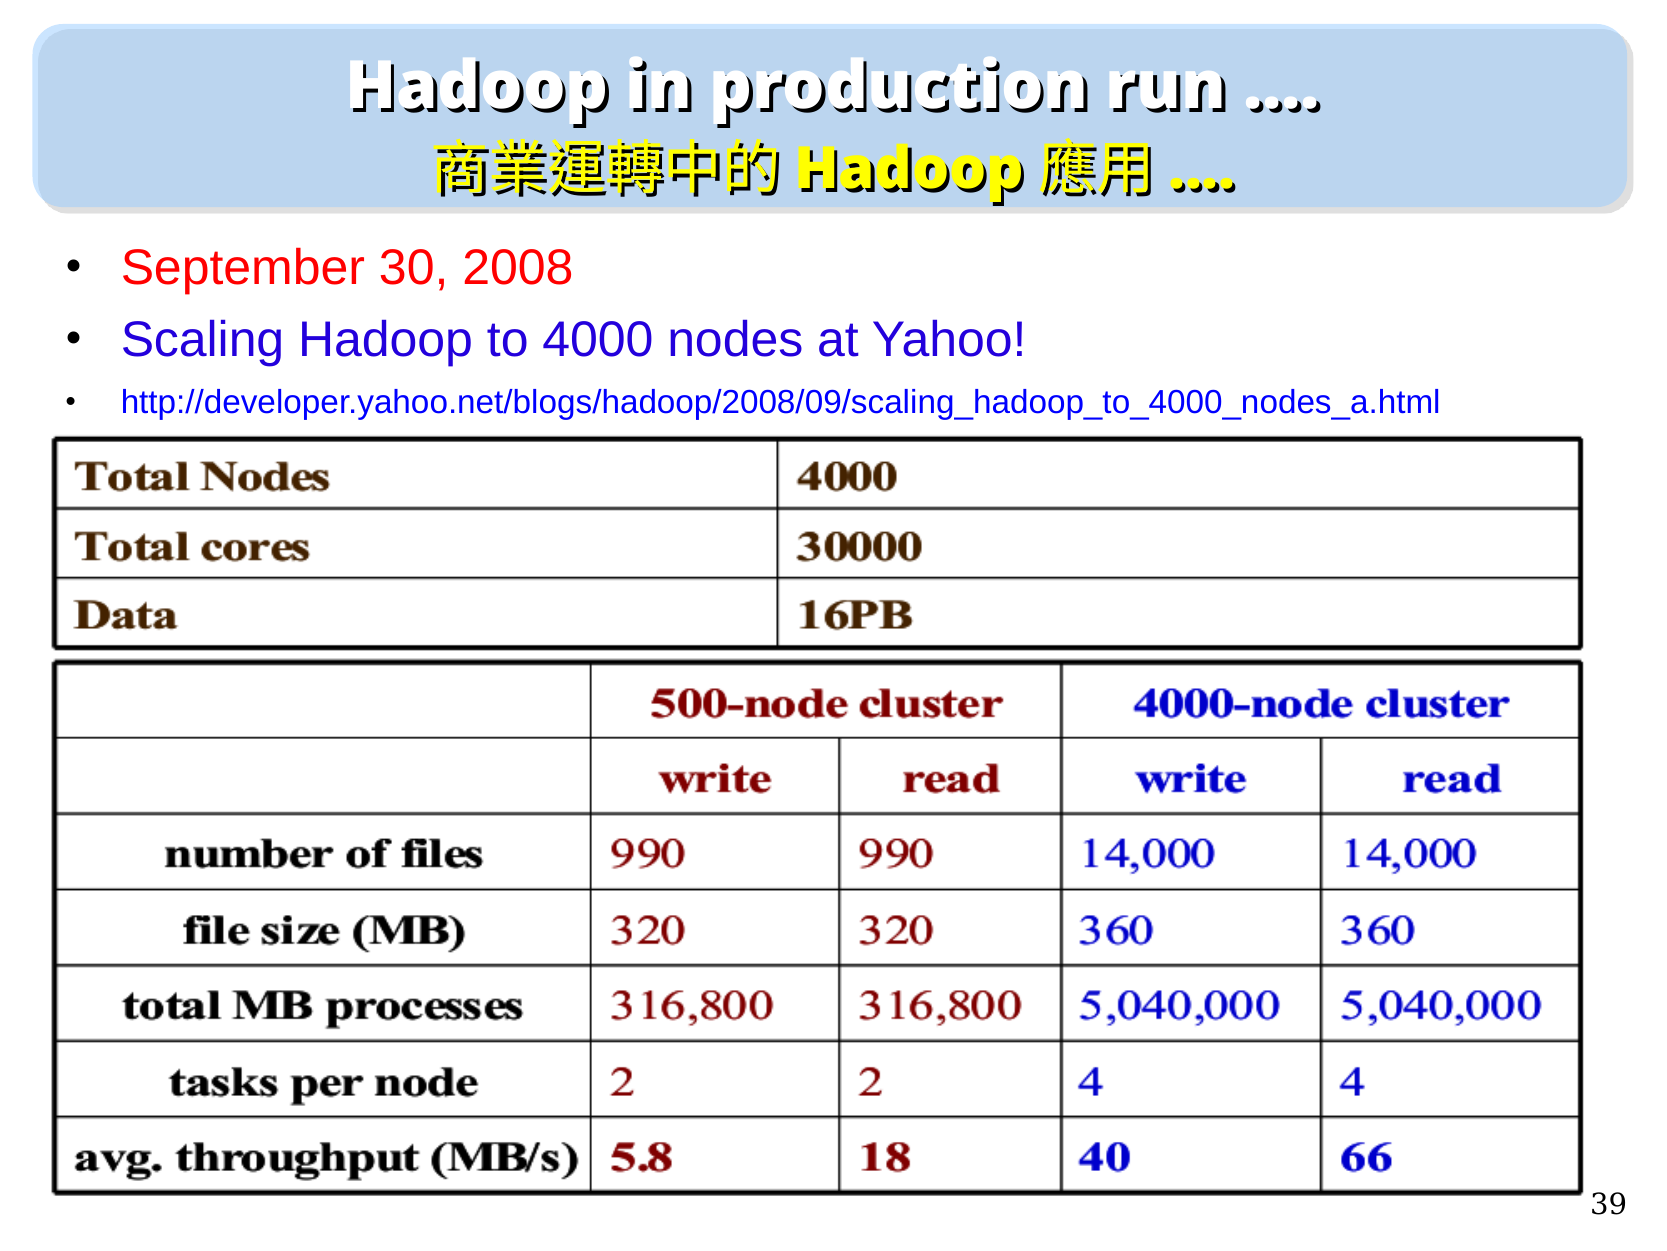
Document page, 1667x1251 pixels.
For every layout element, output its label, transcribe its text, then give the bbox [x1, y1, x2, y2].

text_box [32, 23, 1628, 208]
list September 30, 2008 Scaling Hadoop to 4000 nodes at Yahoo! http://developer.yahoo.net/blogs/hadoop/2008/09/scaling_hadoop_to_4000_nodes_a.html [64, 236, 1612, 447]
title Hadoop in production run .... 商業運轉中的Hadoop應用.... [124, 28, 1542, 205]
picture [47, 432, 1590, 1201]
